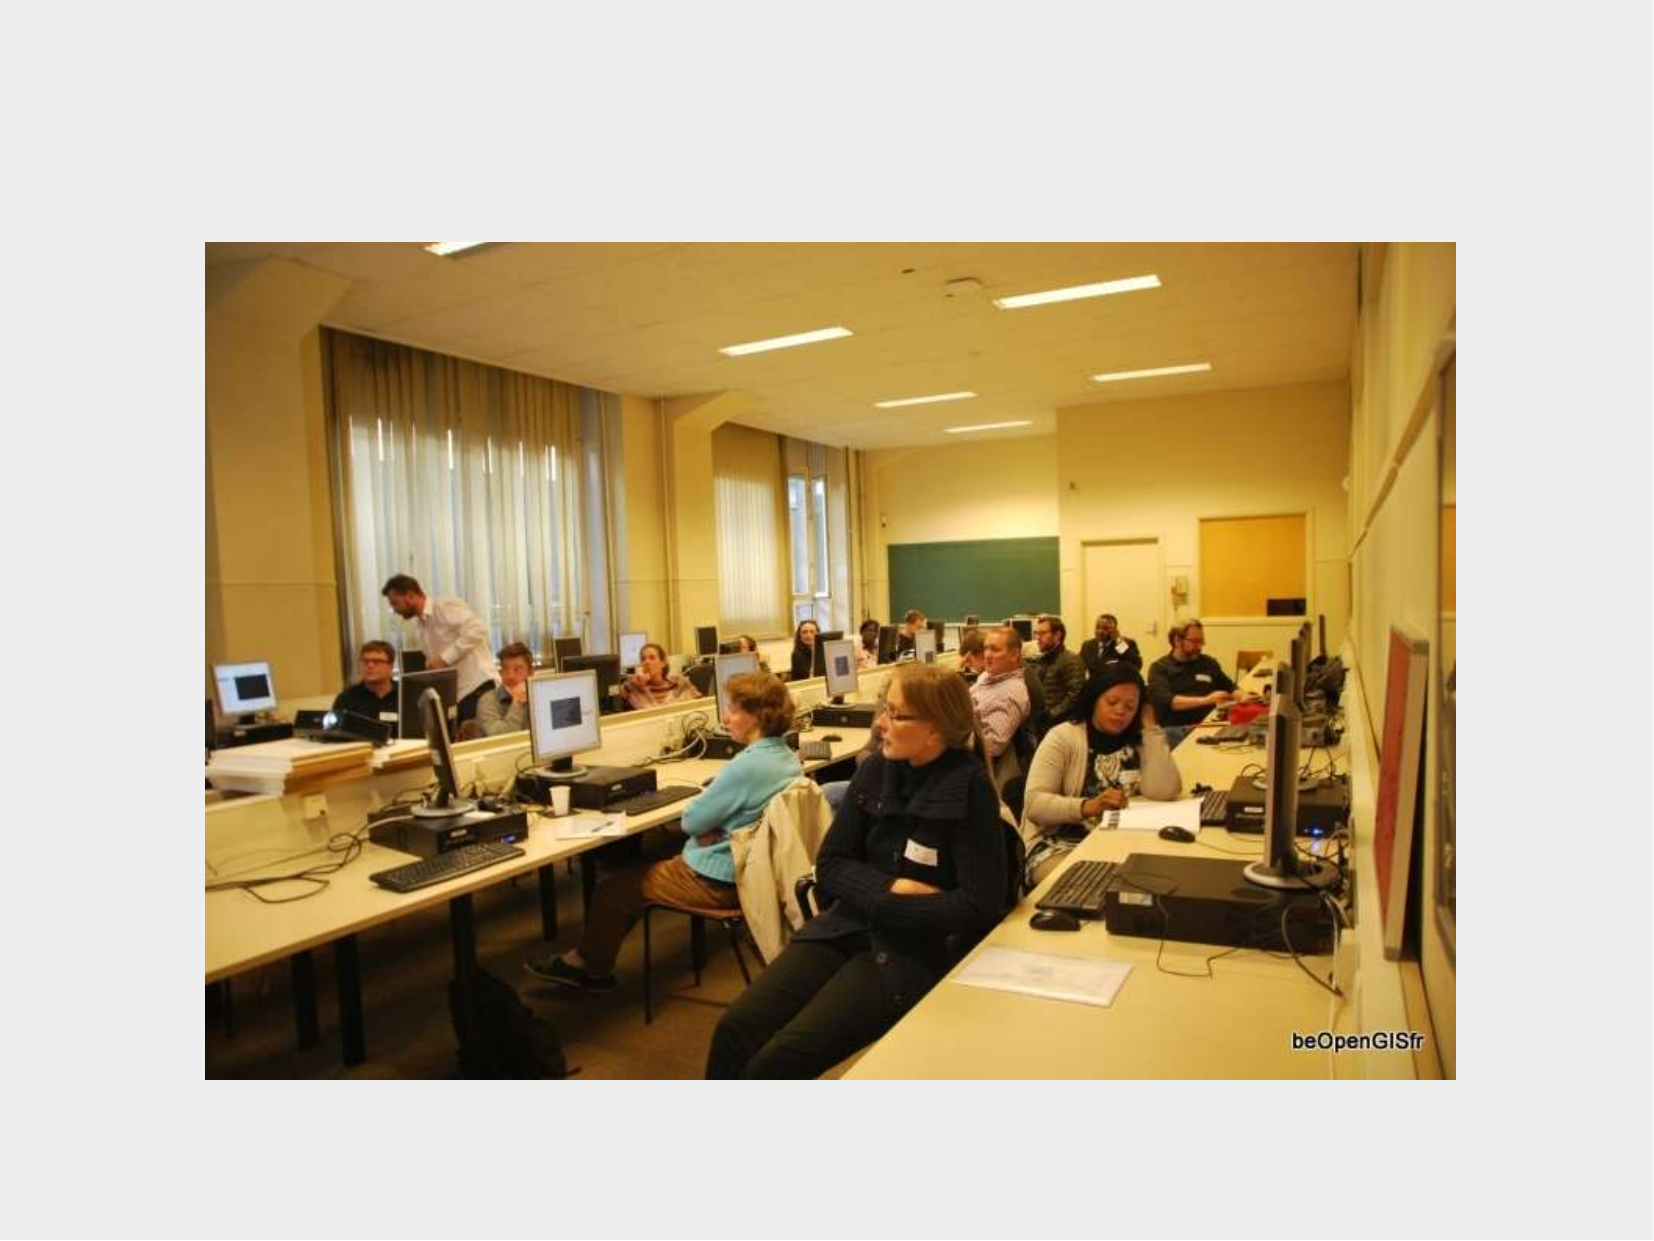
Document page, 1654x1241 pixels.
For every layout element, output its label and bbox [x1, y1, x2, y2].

picture [205, 242, 1456, 1081]
